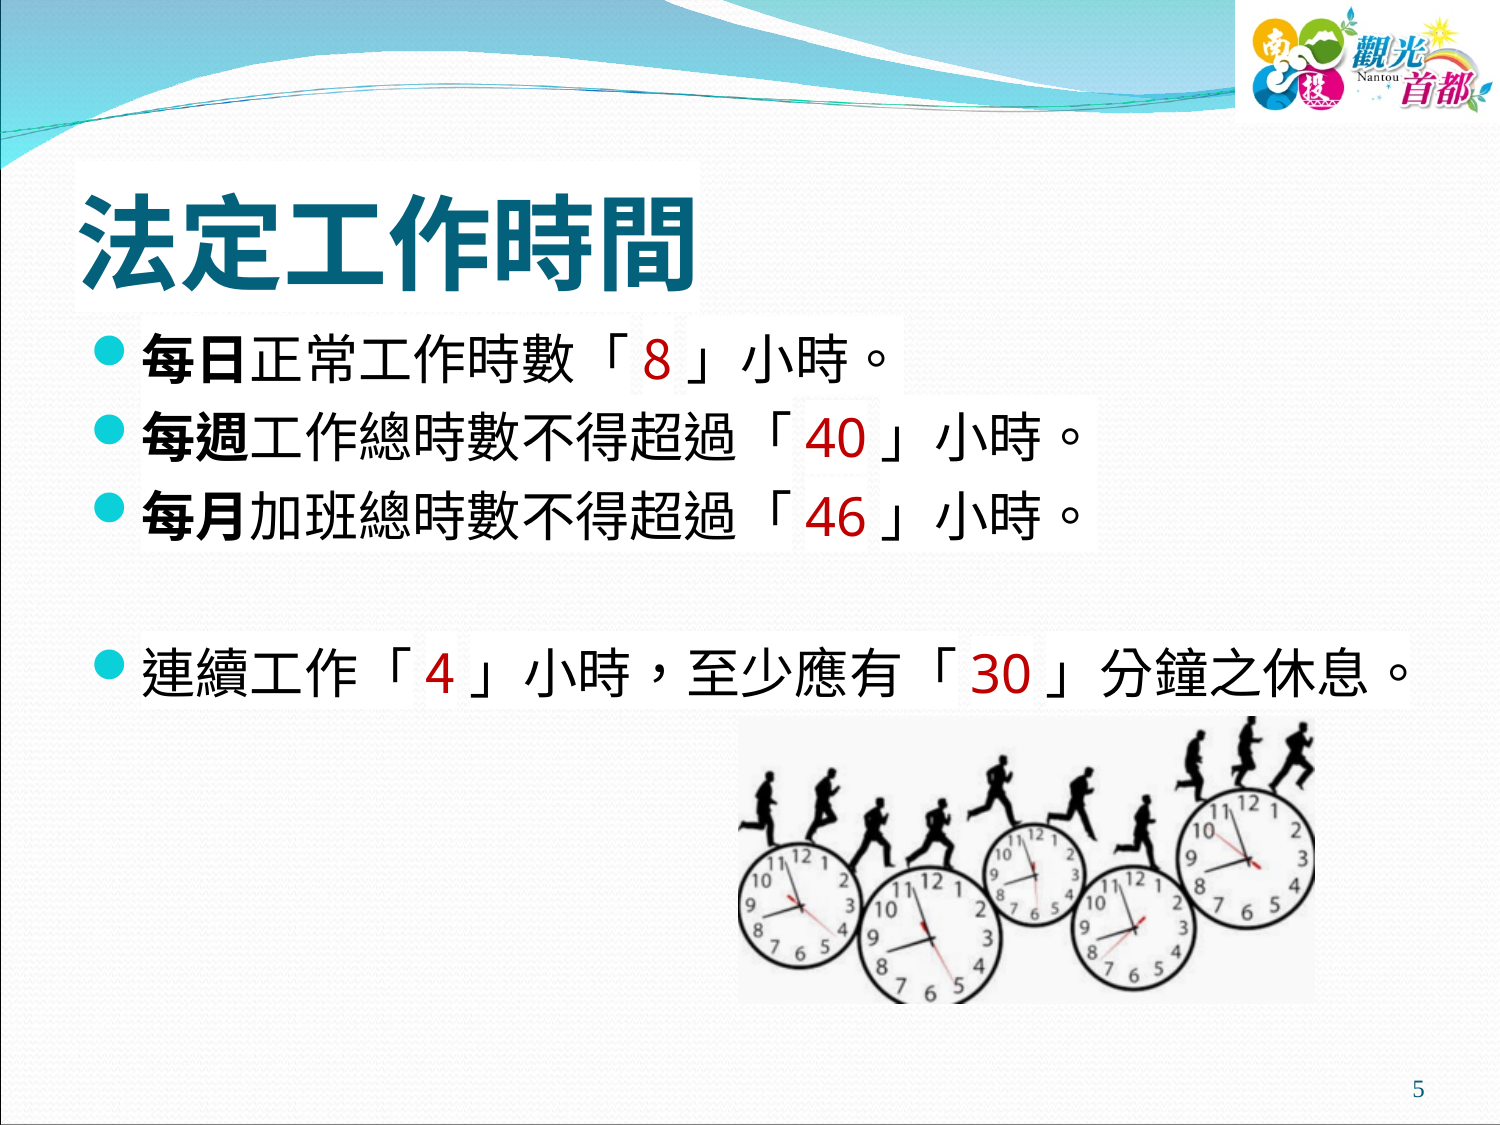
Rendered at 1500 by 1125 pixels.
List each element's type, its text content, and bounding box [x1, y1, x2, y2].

title 法定工作時間 [75, 115, 1426, 304]
picture [0, 0, 1500, 1125]
text_box <編號> [1299, 1042, 1426, 1103]
list 每日正常工作時數「8」小時。 每週工作總時數不得超過「40」小時。 每月加班總時數不得超過「46」小時。 連續工作「4」小時，至少應有「30」分鐘之休息。 [75, 317, 1426, 1038]
